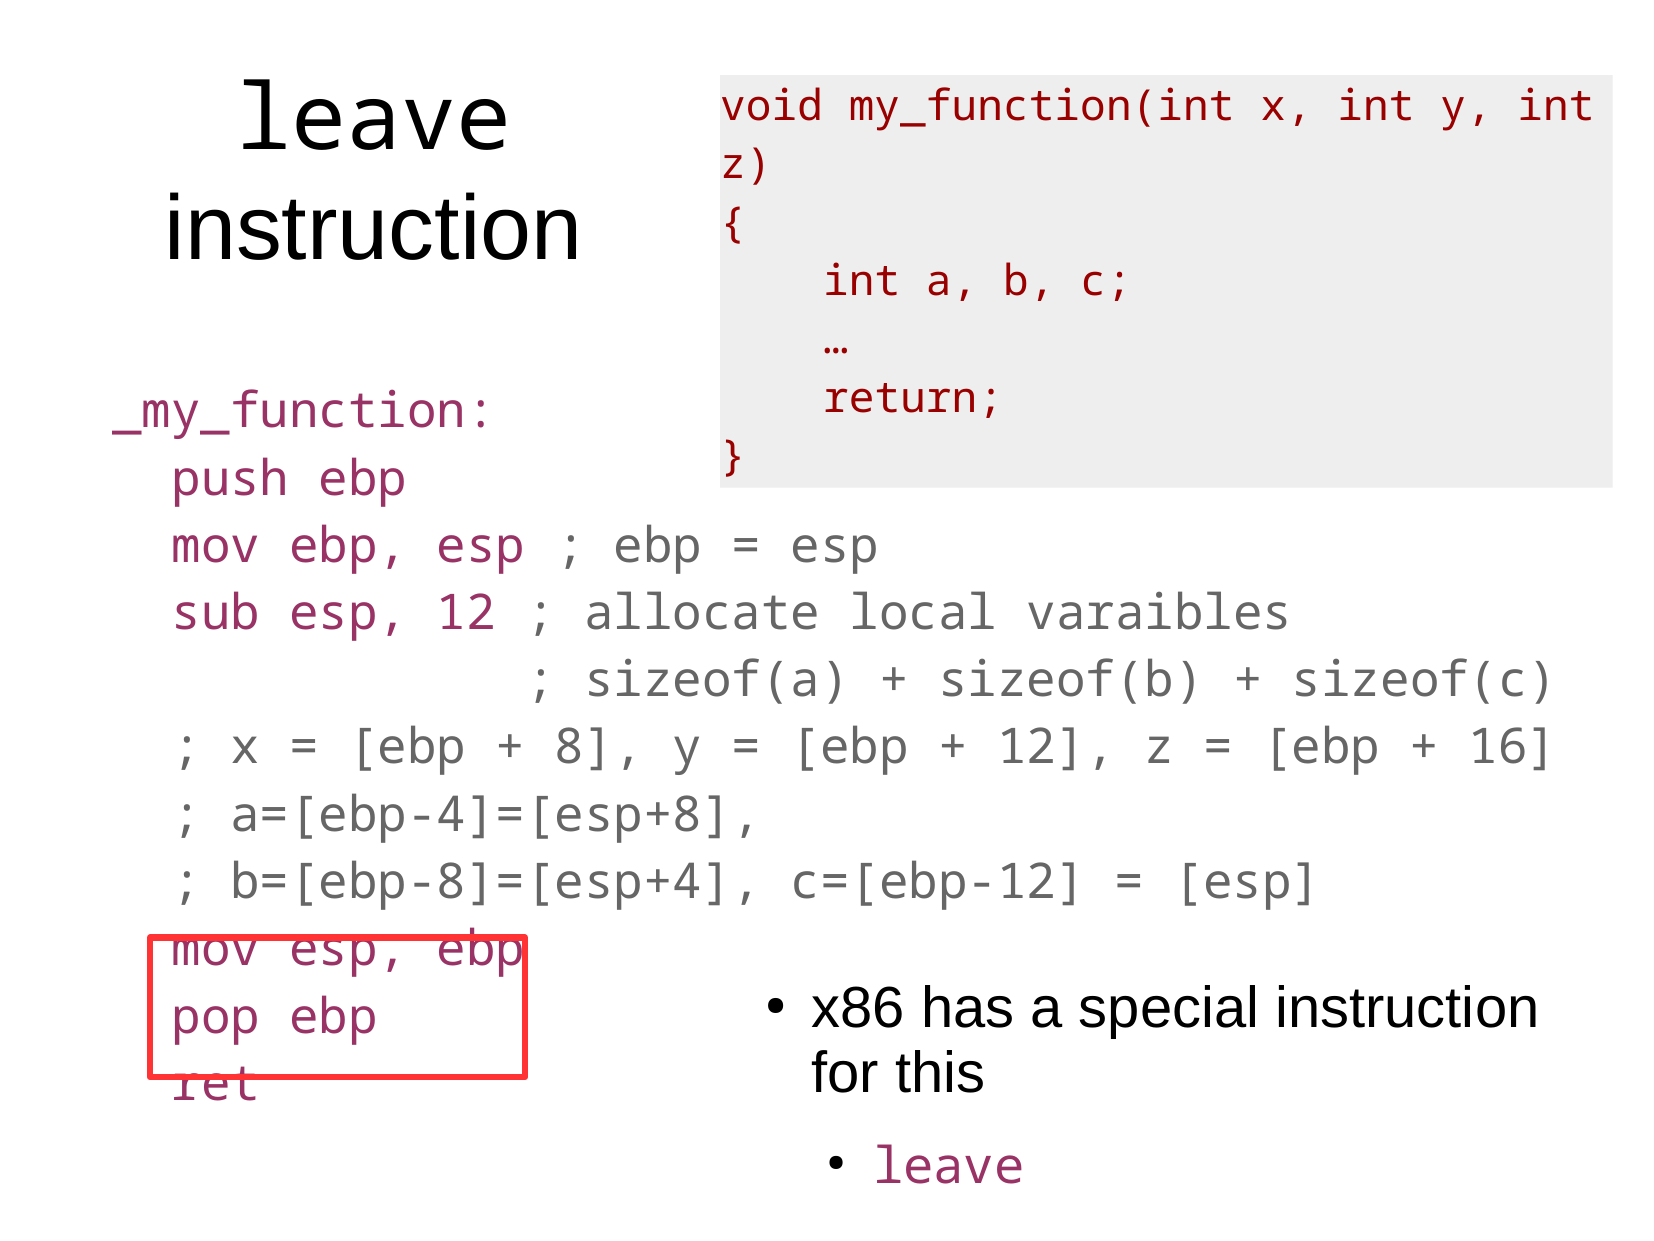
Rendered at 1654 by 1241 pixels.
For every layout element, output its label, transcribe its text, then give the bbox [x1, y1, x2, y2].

list void my_function(int x, int y, int z) { int a, b, c; … return; } [720, 75, 1613, 488]
list _my_function: push ebp mov ebp, esp ; ebp = esp sub esp, 12 ; allocate local varaibles ; sizeof(a) + sizeof(b) + sizeof(c) ; x = [ebp + 8], y = [ebp + 12], z = [ebp + 16] ; a=[ebp-4]=[esp+8], ; b=[ebp-8]=[esp+4], c=[ebp-12] = [esp] mov esp, ebp pop ebp ret [112, 375, 1572, 1163]
title leave instruction [21, 61, 727, 269]
list x86 has a special instruction for this leave [750, 975, 1576, 1201]
